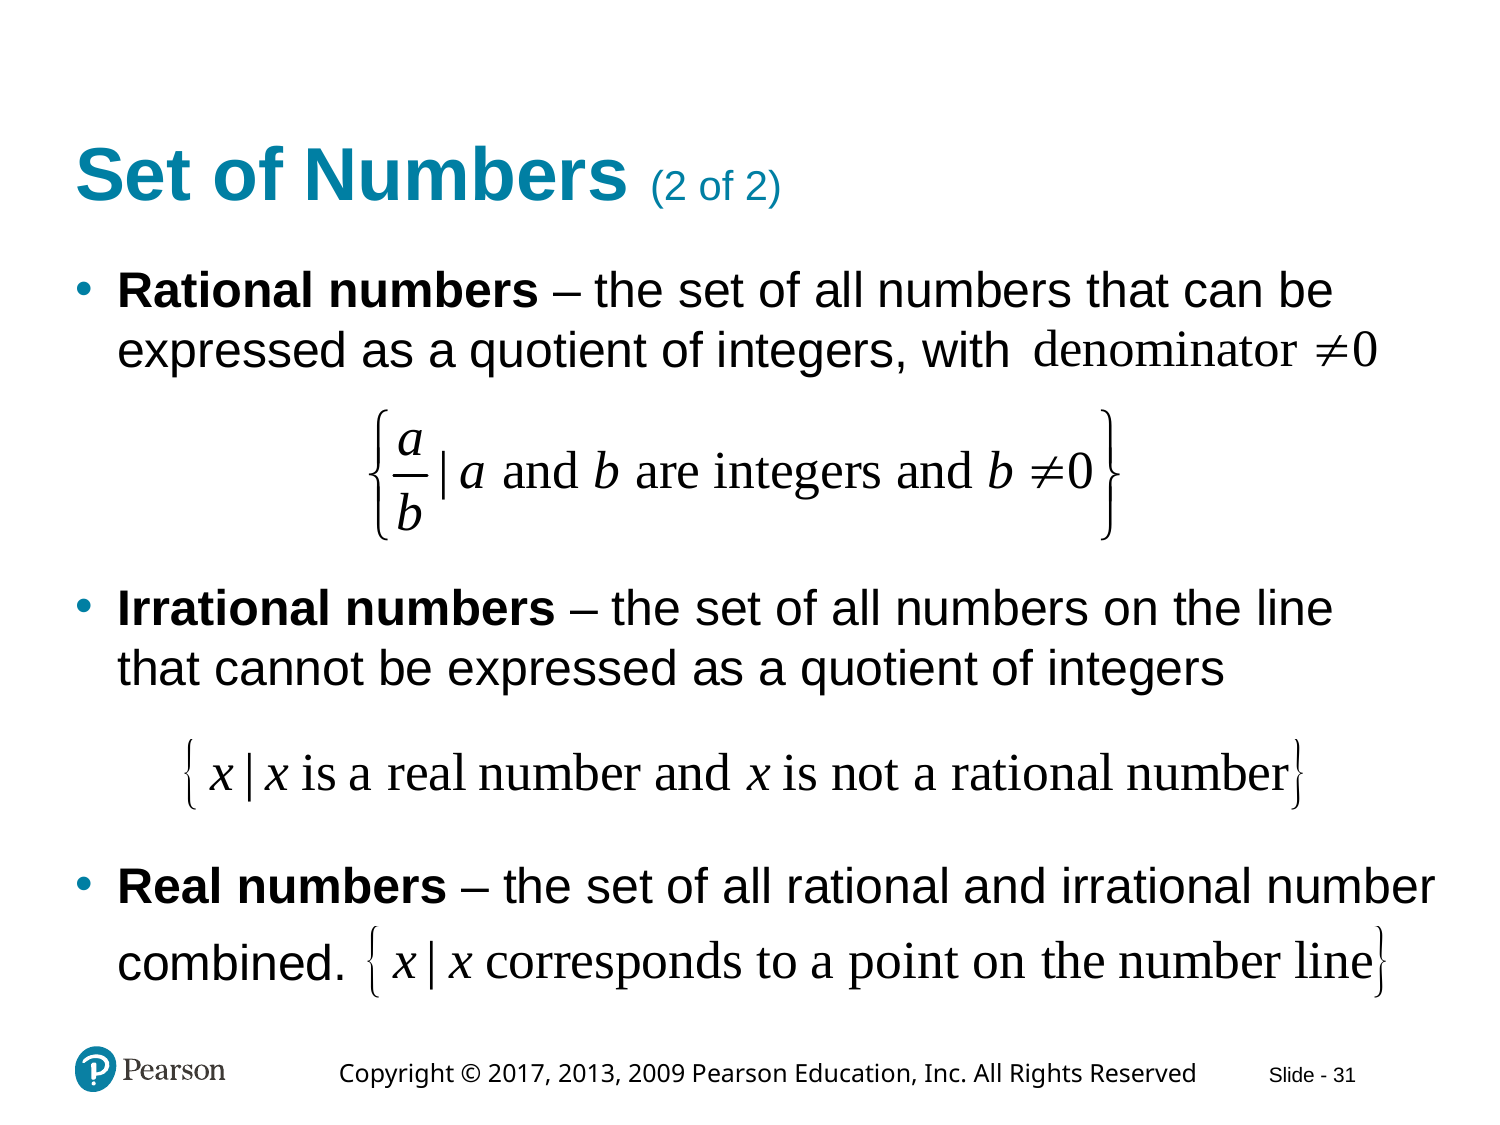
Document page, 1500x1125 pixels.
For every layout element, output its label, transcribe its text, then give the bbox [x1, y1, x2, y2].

chart [361, 403, 1126, 547]
list Real numbers – the set of all rational and irrational number [75, 853, 1450, 916]
chart [1030, 325, 1381, 385]
title Set of Numbers (2 of 2) [75, 35, 1425, 216]
chart [365, 926, 1400, 1003]
list Rational numbers – the set of all numbers that can be expressed as a quotient of integers, with [75, 257, 1425, 386]
list combined. [117, 930, 350, 993]
chart [182, 739, 1318, 816]
list Irrational numbers – the set of all numbers on the line that cannot be expressed as a quotient of integers [75, 575, 1425, 696]
